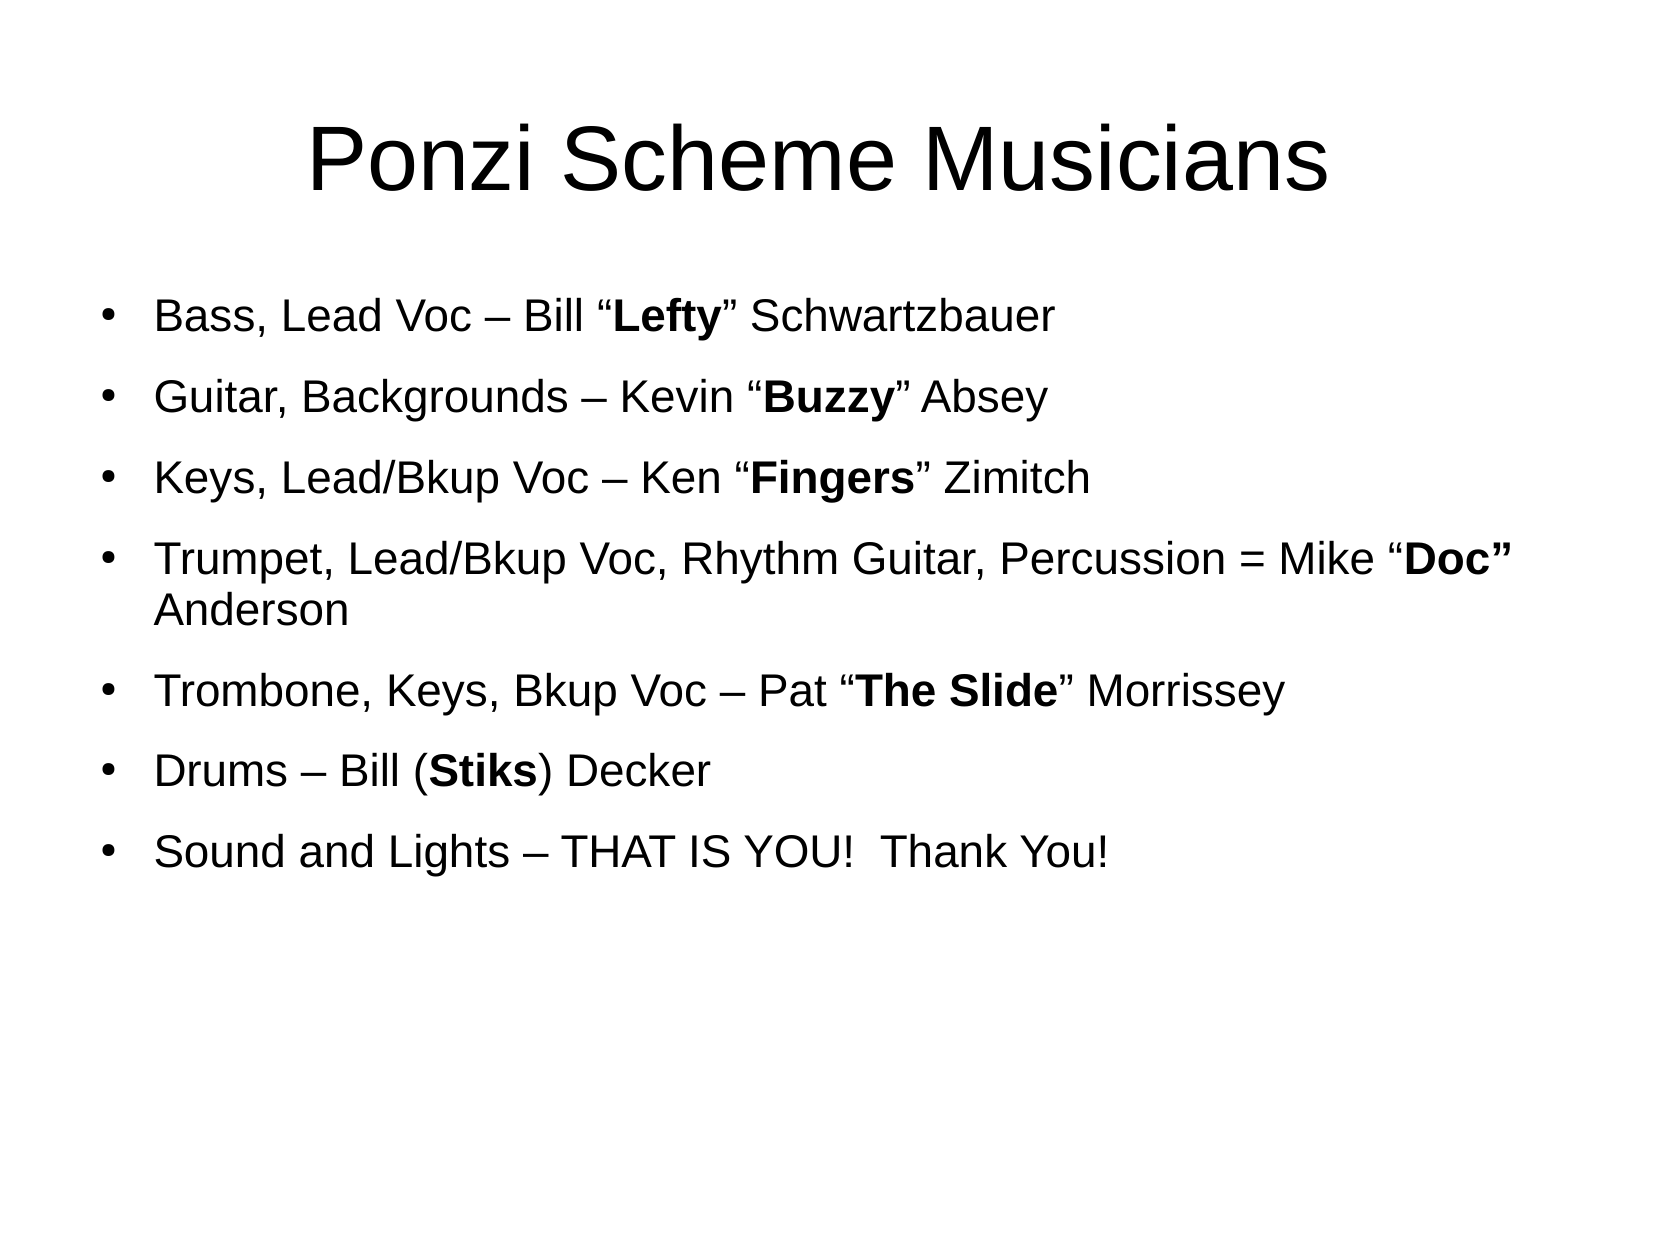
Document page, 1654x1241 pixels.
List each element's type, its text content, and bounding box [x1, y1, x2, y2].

list Bass, Lead Voc – Bill “Lefty” Schwartzbauer Guitar, Backgrounds – Kevin “Buzzy” Absey Keys, Lead/Bkup Voc – Ken “Fingers” Zimitch Trumpet, Lead/Bkup Voc, Rhythm Guitar, Percussion = Mike “Doc” Anderson Trombone, Keys, Bkup Voc – Pat “The Slide” Morrissey Drums – Bill (Stiks) Decker Sound and Lights – THAT IS YOU! Thank You! [82, 290, 1571, 1109]
title Ponzi Scheme Musicians [75, 55, 1564, 263]
